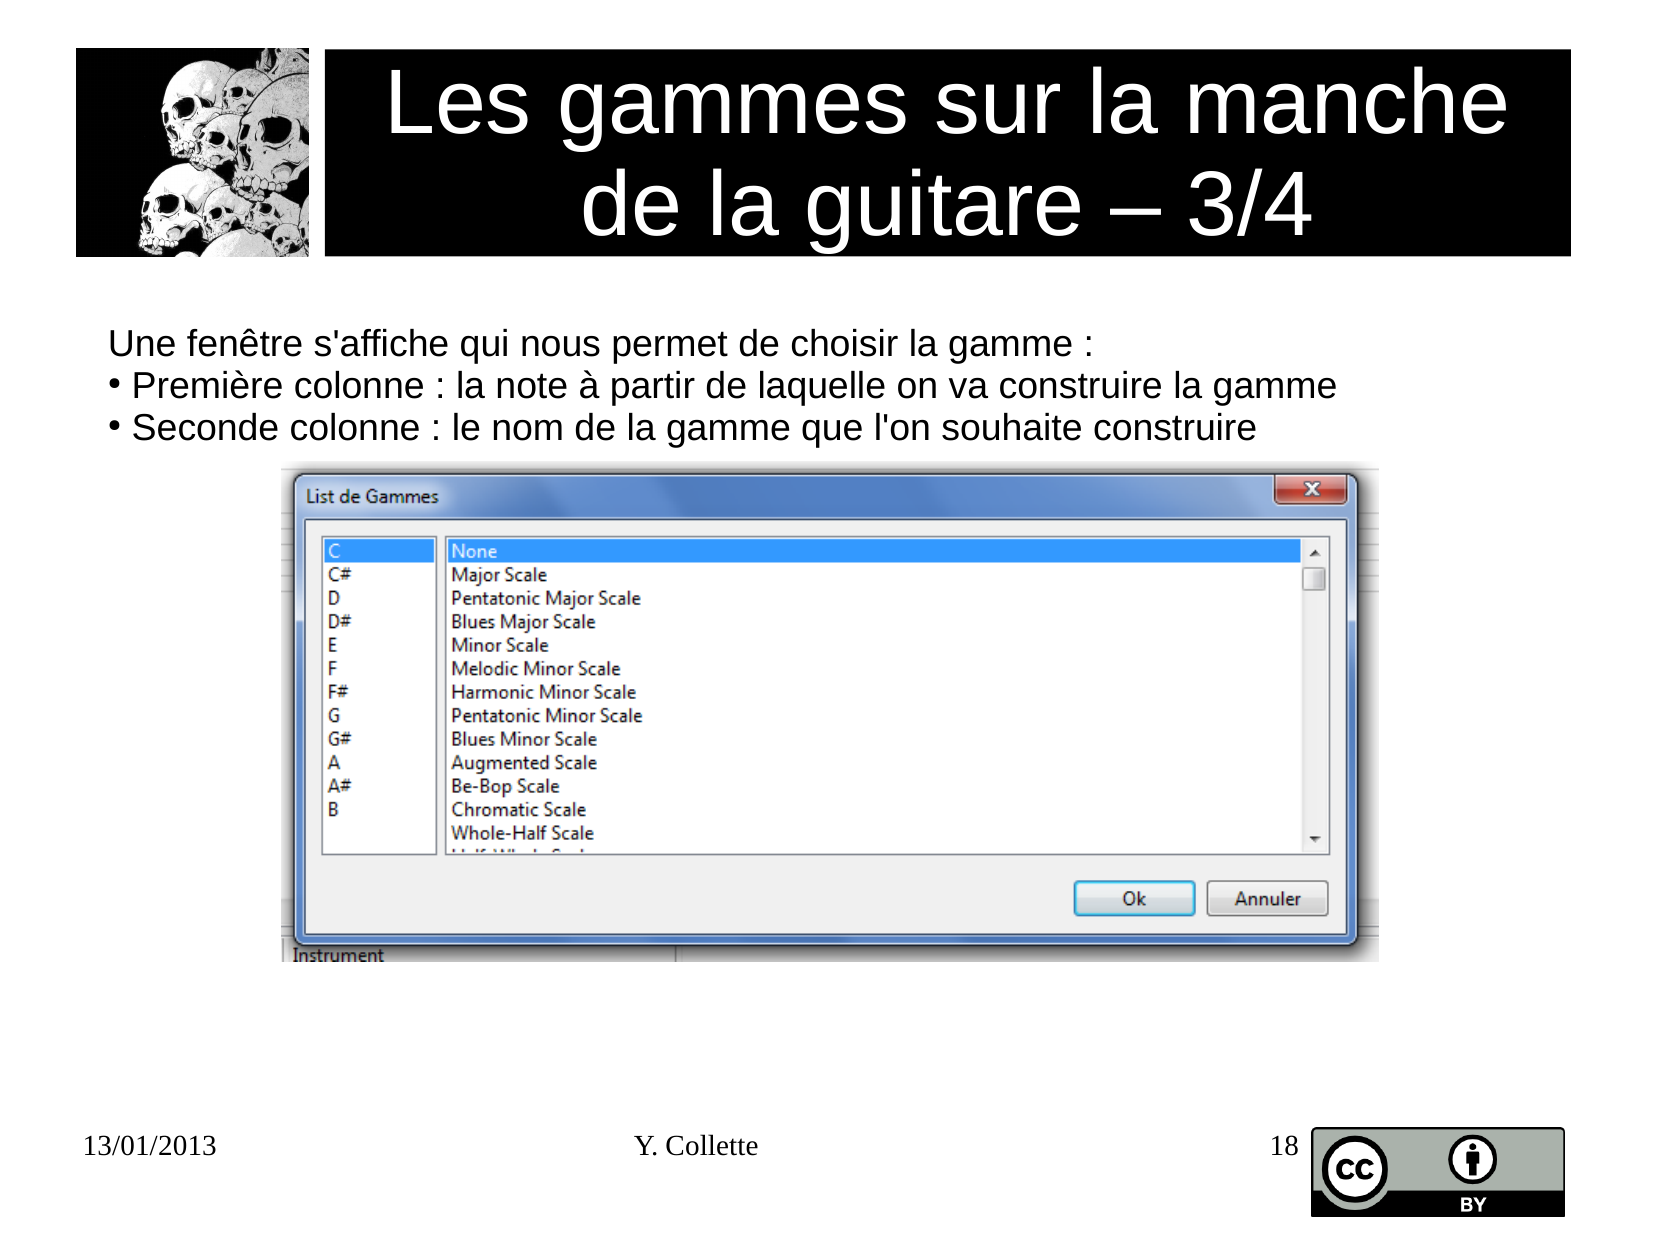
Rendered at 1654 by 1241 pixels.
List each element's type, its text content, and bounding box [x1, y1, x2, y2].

picture [76, 48, 309, 257]
text_box Une fenêtre s'affiche qui nous permet de choisir la gamme : Première colonne : la note à partir de laquelle on va construire la gamme Seconde colonne : le nom de la gamme que l'on souhaite construire [93, 314, 1558, 456]
picture [281, 461, 1379, 962]
title Les gammes sur la manche de la guitare – 3/4 [324, 49, 1571, 257]
picture [1311, 1127, 1565, 1217]
